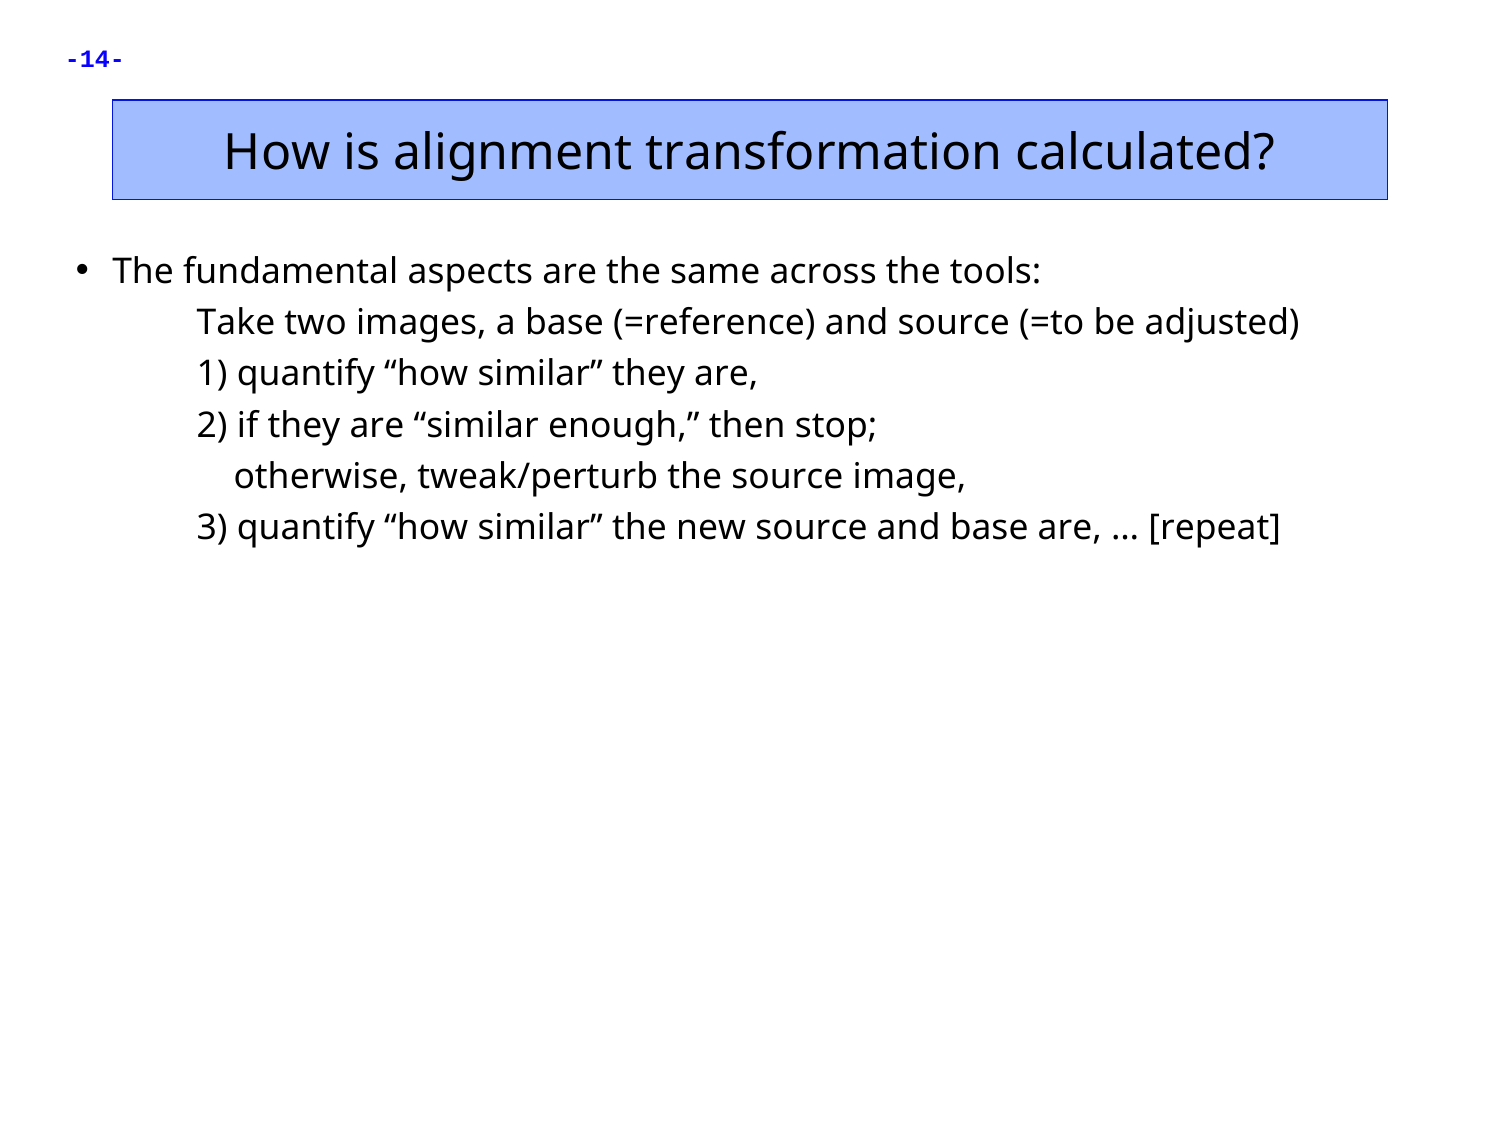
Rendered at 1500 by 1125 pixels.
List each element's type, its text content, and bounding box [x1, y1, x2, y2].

text_box How is alignment transformation calculated? [112, 99, 1388, 200]
text_box The fundamental aspects are the same across the tools: Take two images, a base (=reference) and source (=to be adjusted) 1) quantify “how similar” they are, 2) if they are “similar enough,” then stop; otherwise, tweak/perturb the source image, 3) quantify “how similar” the new source and base are, … [repeat] [60, 239, 1478, 1040]
